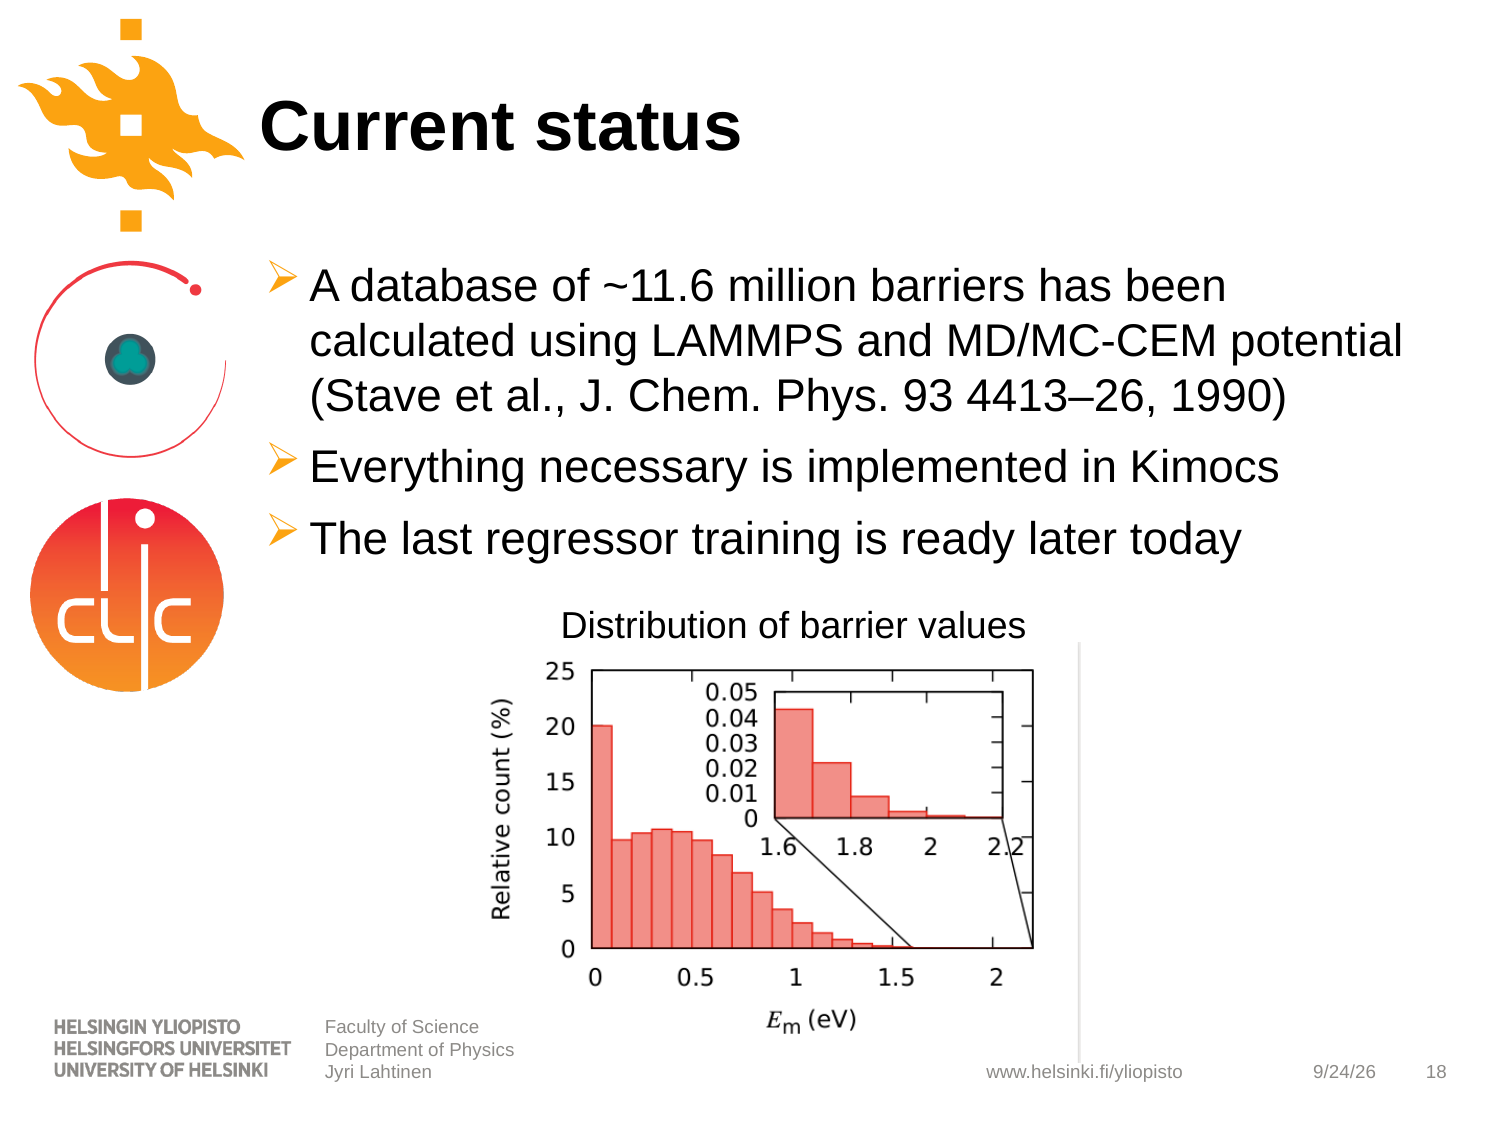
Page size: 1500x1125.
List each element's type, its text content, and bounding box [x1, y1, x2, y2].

text_box Distribution of barrier values [545, 597, 1042, 655]
footer Faculty of Science Department of Physics Jyri Lahtinen [324, 1011, 750, 1083]
picture [0, 255, 272, 740]
slide_number <number> [1376, 1011, 1447, 1083]
picture [53, 1017, 292, 1079]
picture [478, 988, 1081, 1063]
list A database of ~11.6 million barriers has been calculated using LAMMPS and MD/MC-CEM potential (Stave et al., J. Chem. Phys. 93 4413–26, 1990) Everything necessary is implemented in Kimocs The last regressor training is ready later today [265, 255, 1447, 988]
slide_number 10/18/17 [1230, 1011, 1376, 1083]
title Current status [259, 30, 1447, 214]
